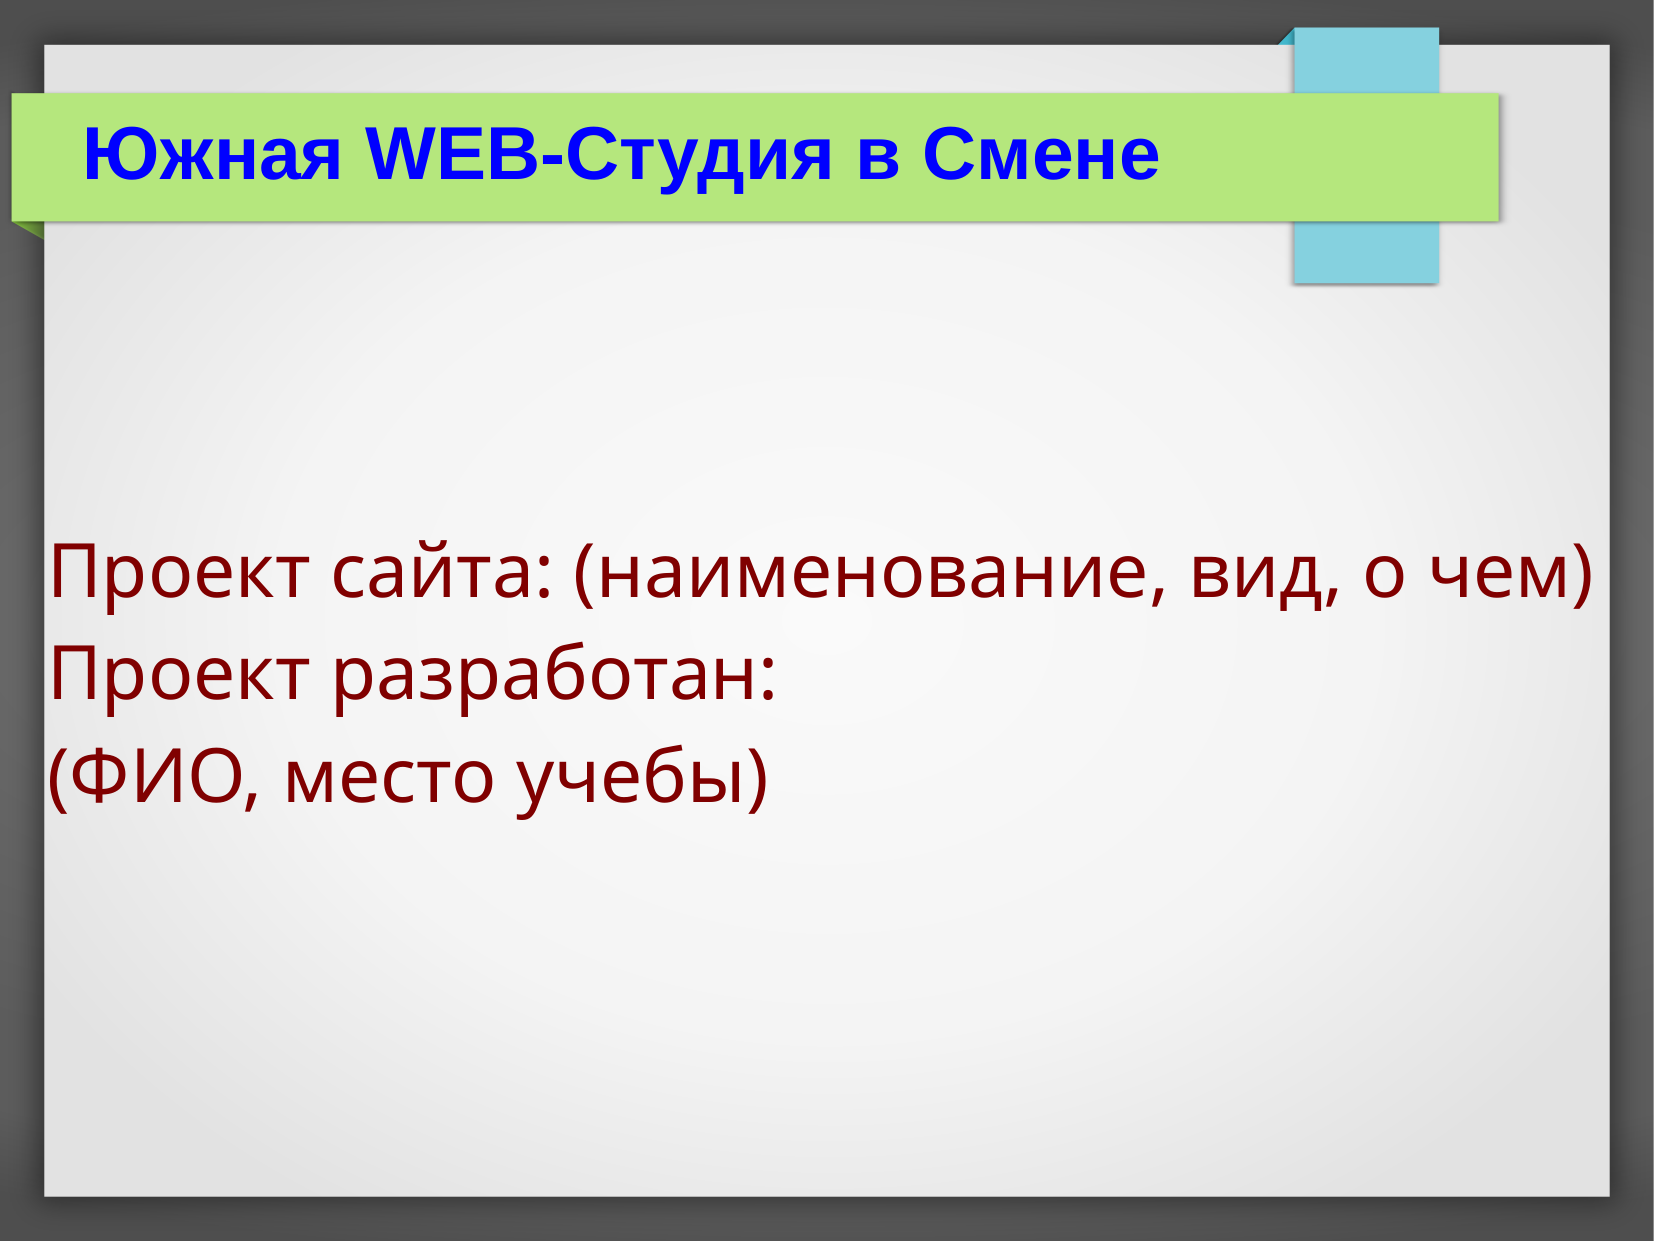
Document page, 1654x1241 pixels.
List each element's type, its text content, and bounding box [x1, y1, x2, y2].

title Южная WEB-Студия в Смене [82, 94, 1264, 213]
subtitle Проект сайта: (наименование, вид, о чем) Проект разработан: (ФИО, место учебы) [47, 290, 1619, 1052]
picture [0, 0, 1654, 1241]
